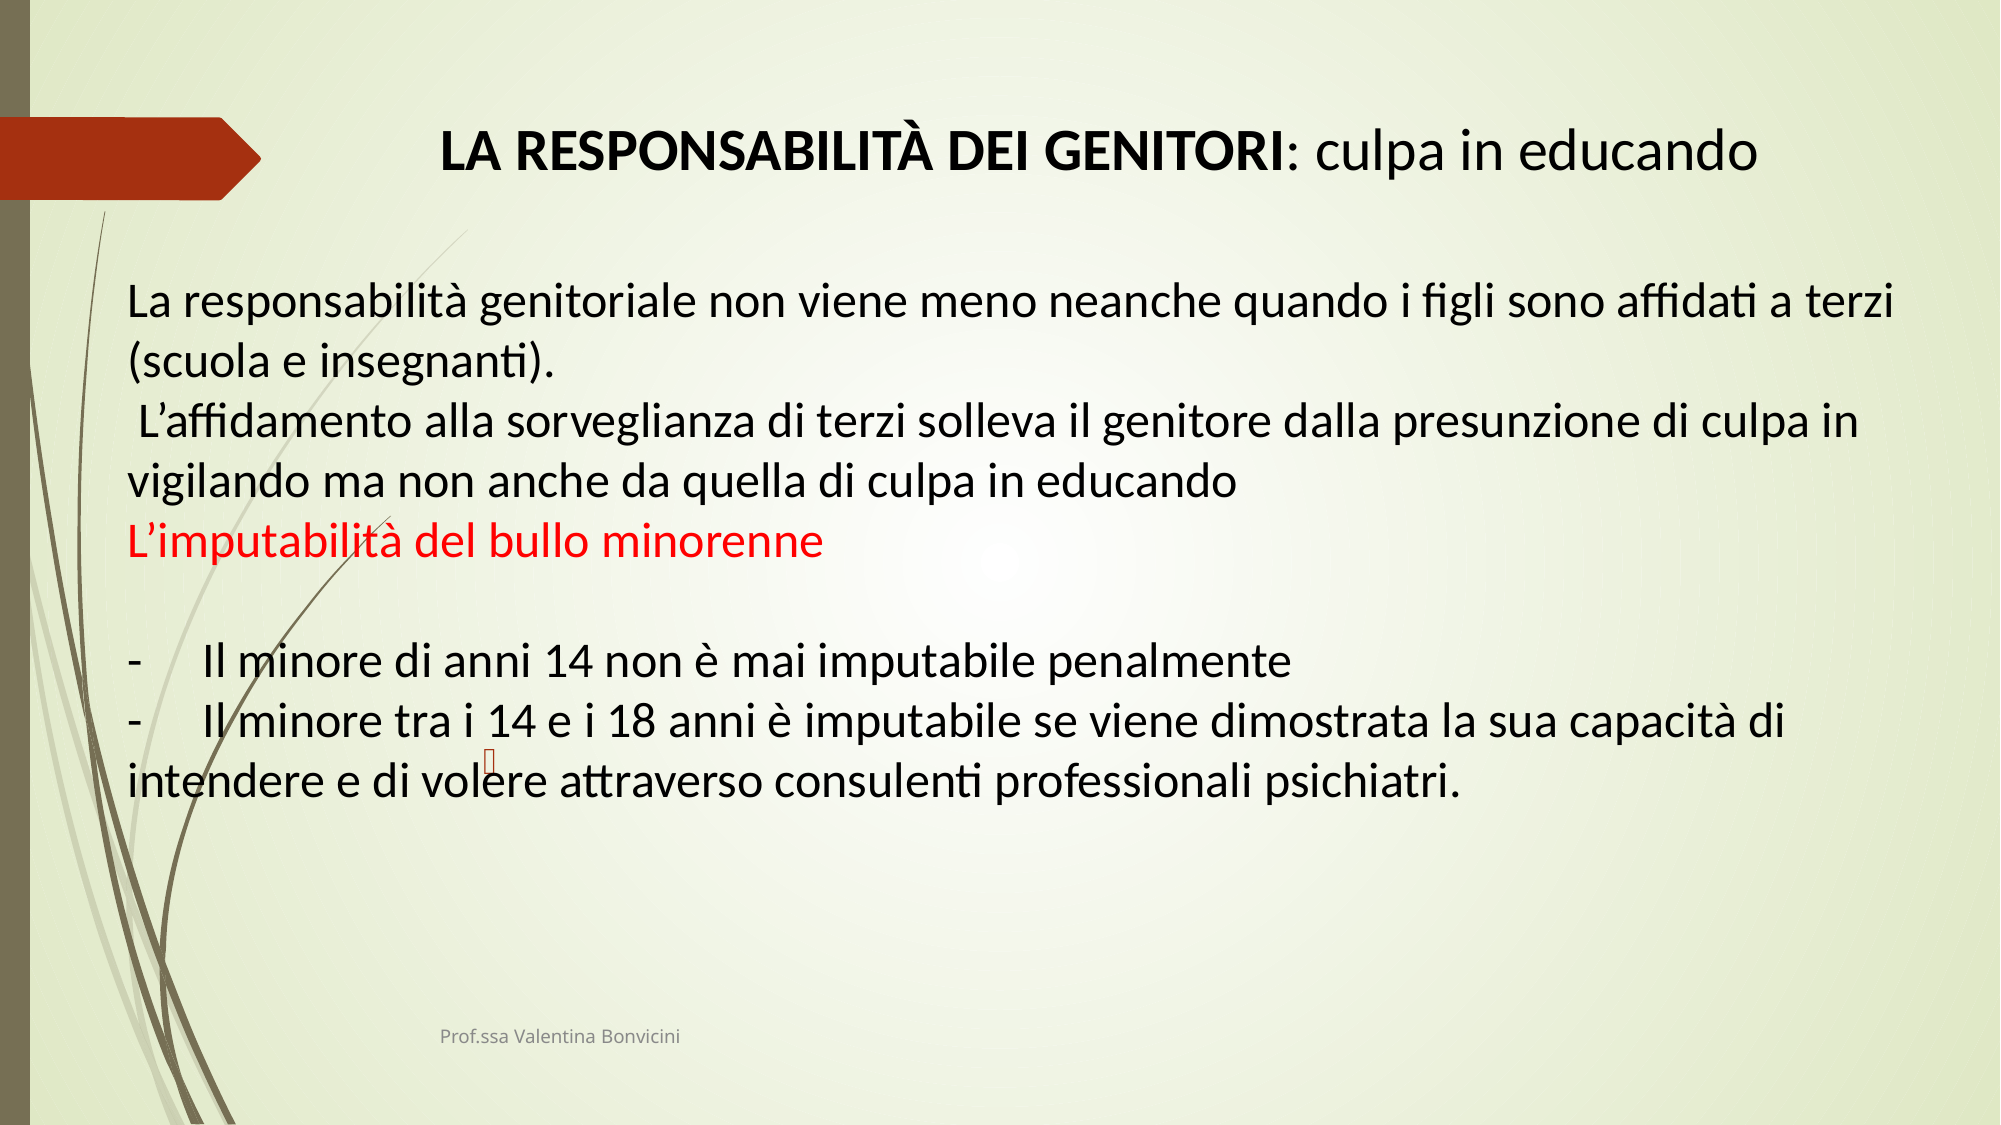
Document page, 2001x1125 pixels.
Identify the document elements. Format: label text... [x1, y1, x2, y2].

text_box La responsabilità genitoriale non viene meno neanche quando i figli sono affidati a terzi (scuola e insegnanti). L’affidamento alla sorveglianza di terzi solleva il genitore dalla presunzione di culpa in vigilando ma non anche da quella di culpa in educando L’imputabilità del bullo minorenne - Il minore di anni 14 non è mai imputabile penalmente - Il minore tra i 14 e i 18 anni è imputabile se viene dimostrata la sua capacità di intendere e di volere attraverso consulenti professionali psichiatri. [113, 260, 1968, 1125]
title LA RESPONSABILITÀ DEI GENITORI: culpa in educando [425, 102, 1888, 260]
